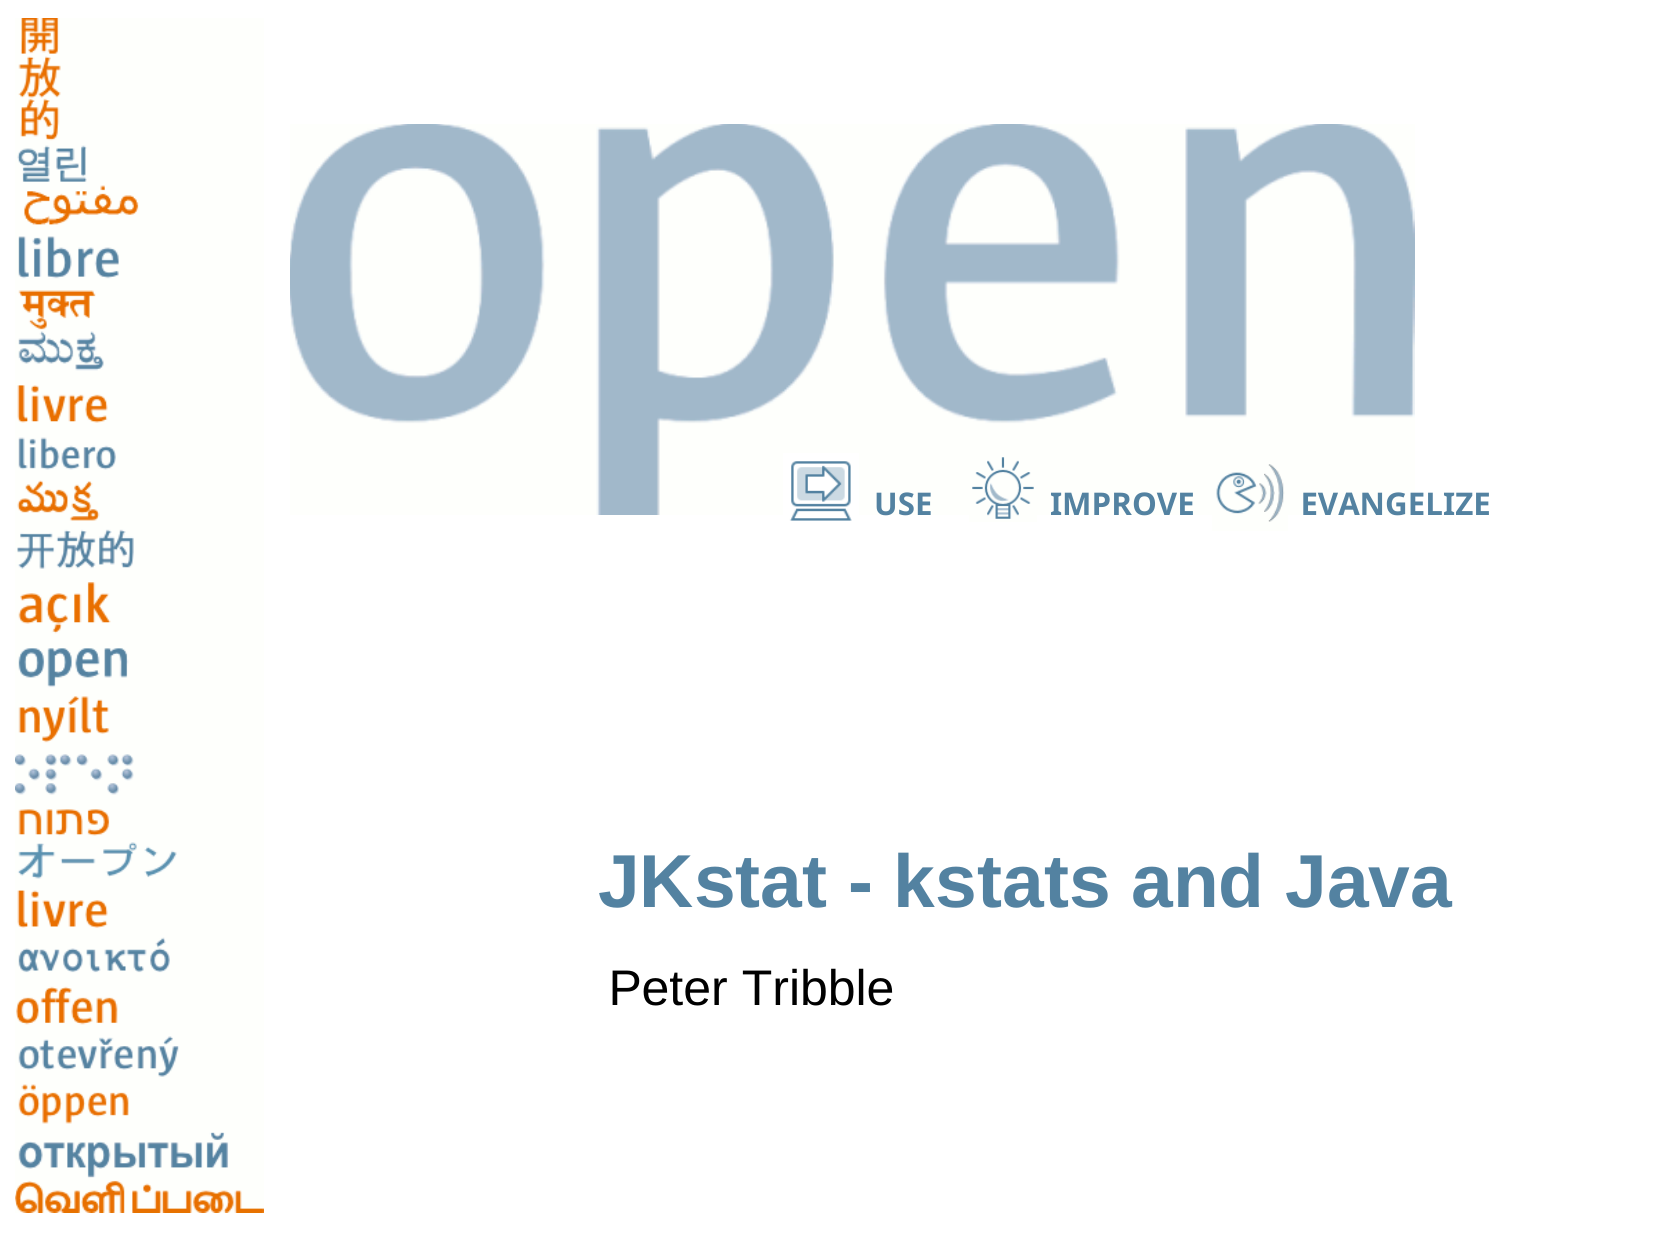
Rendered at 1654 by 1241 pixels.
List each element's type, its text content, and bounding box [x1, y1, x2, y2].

picture [1343, 510, 1354, 515]
picture [1119, 506, 1126, 515]
picture [290, 124, 1415, 531]
picture [15, 18, 264, 1213]
picture [1346, 497, 1352, 506]
list Peter Tribble [608, 945, 1595, 1113]
picture [1069, 500, 1074, 515]
picture [1366, 499, 1375, 515]
title JKstat - kstats and Java [598, 816, 1589, 924]
picture [1139, 496, 1150, 511]
picture [1079, 500, 1084, 515]
